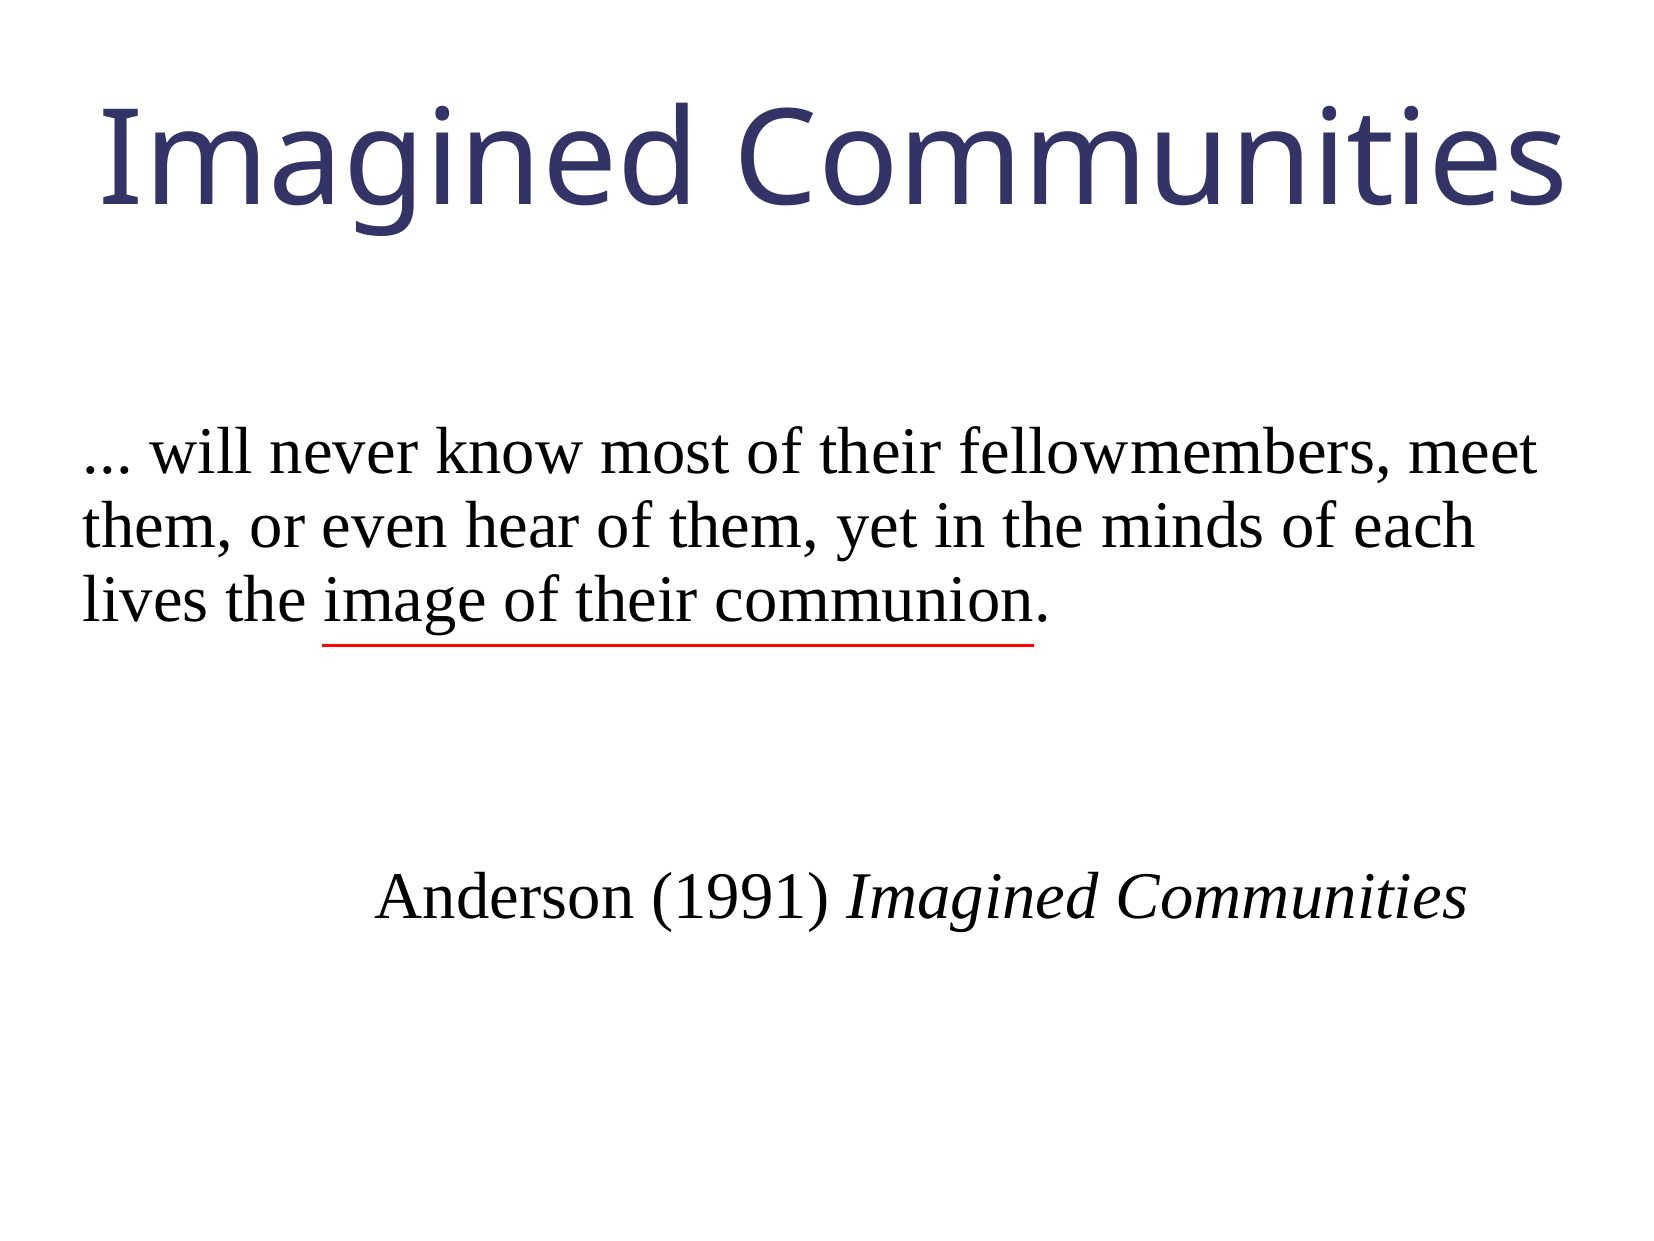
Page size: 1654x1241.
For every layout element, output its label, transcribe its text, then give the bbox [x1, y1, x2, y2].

text_box ... will never know most of their fellow­members, meet them, or even hear of them, yet in the minds of each lives the image of their communion. Anderson (1991) Imagined Communities [82, 250, 1571, 1195]
title Imagined Communities [13, 56, 1654, 250]
